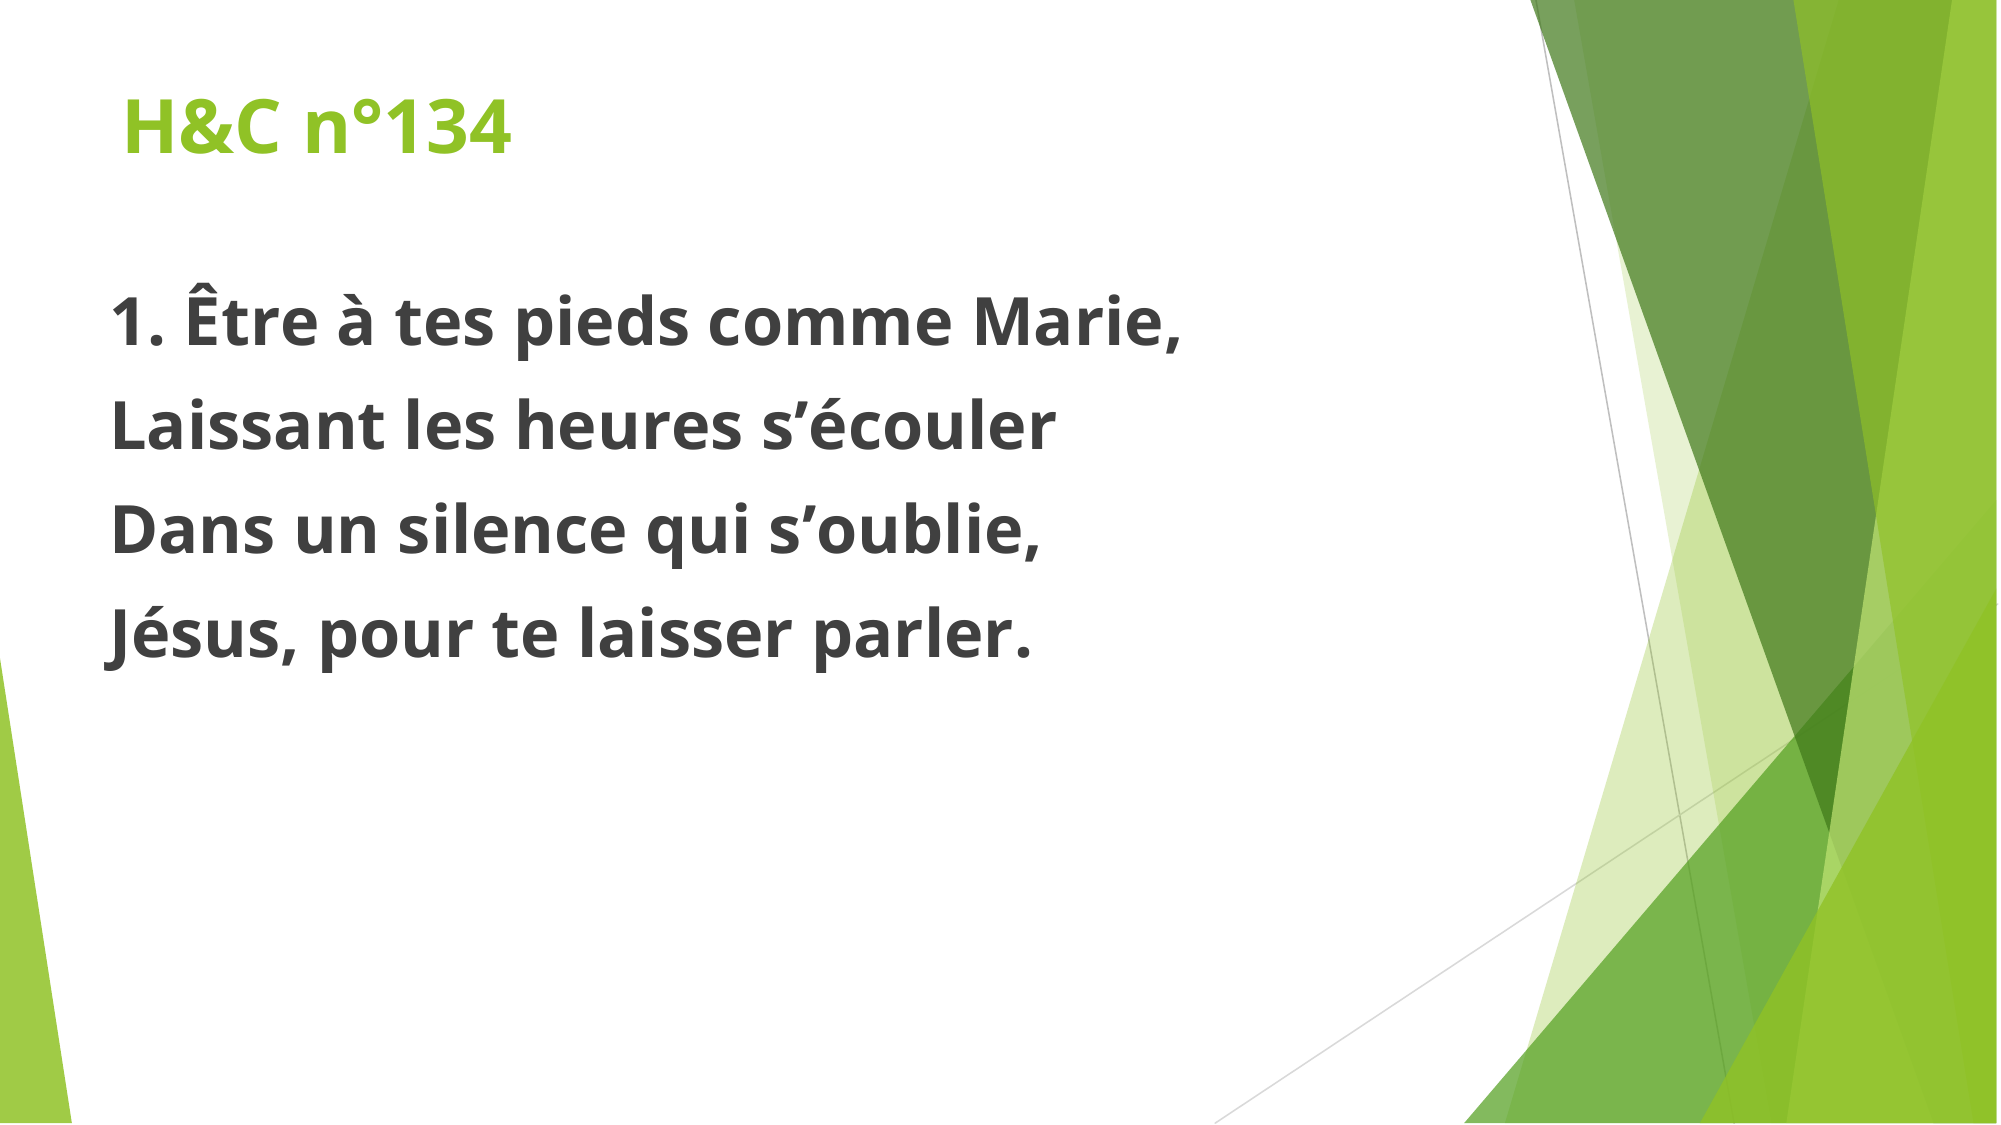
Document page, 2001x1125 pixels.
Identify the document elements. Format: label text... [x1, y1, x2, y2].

text_box 1. Être à tes pieds comme Marie, Laissant les heures s’écouler Dans un silence qui s’oublie, Jésus, pour te laisser parler. [94, 259, 2001, 1037]
text_box H&C n°134 [106, 70, 1522, 178]
